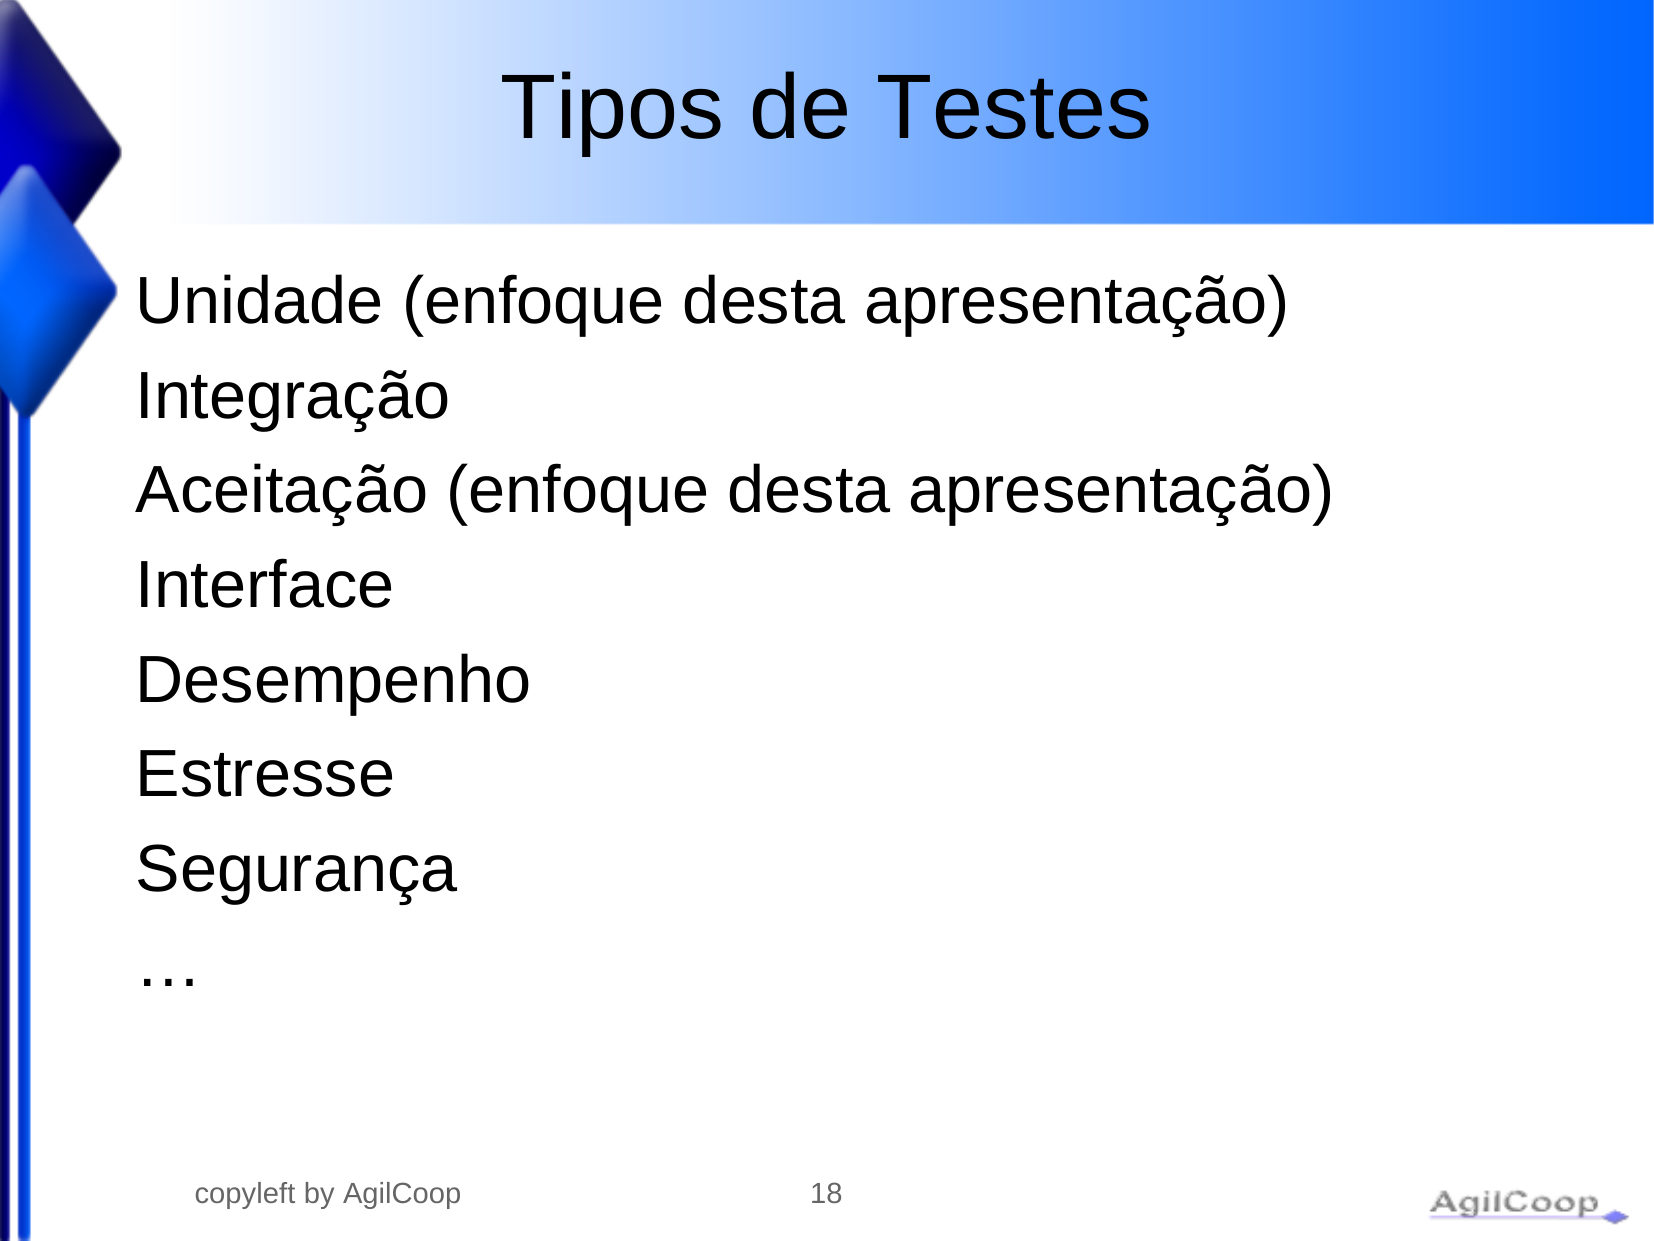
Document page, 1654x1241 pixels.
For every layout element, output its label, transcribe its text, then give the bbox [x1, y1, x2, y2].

title Tipos de Testes [82, 60, 1571, 163]
picture [0, 0, 1654, 1241]
list Unidade (enfoque desta apresentação) Integração Aceitação (enfoque desta apresentação) Interface Desempenho Estresse Segurança … [118, 271, 1607, 1036]
